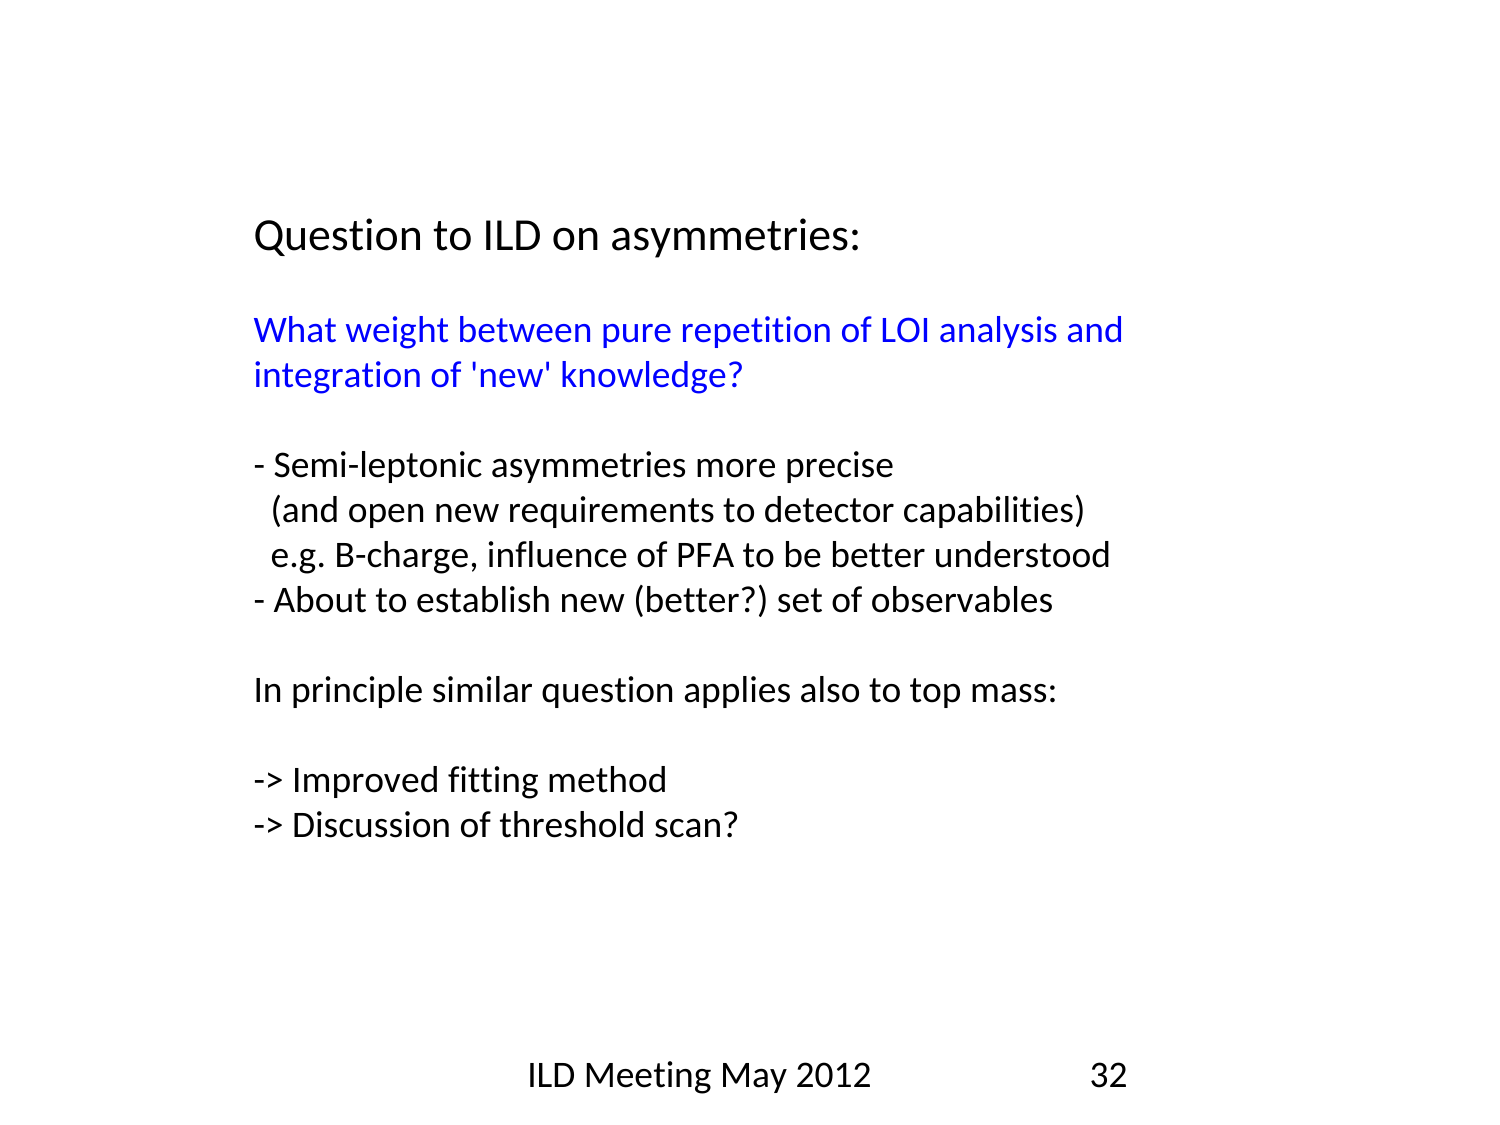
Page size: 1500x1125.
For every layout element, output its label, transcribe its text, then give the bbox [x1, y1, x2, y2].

text_box Question to ILD on asymmetries: What weight between pure repetition of LOI analysis and integration of 'new' knowledge? - Semi-leptonic asymmetries more precise (and open new requirements to detector capabilities) e.g. B-charge, influence of PFA to be better understood - About to establish new (better?) set of observables In principle similar question applies also to top mass: -> Improved fitting method -> Discussion of threshold scan? [238, 197, 1289, 853]
